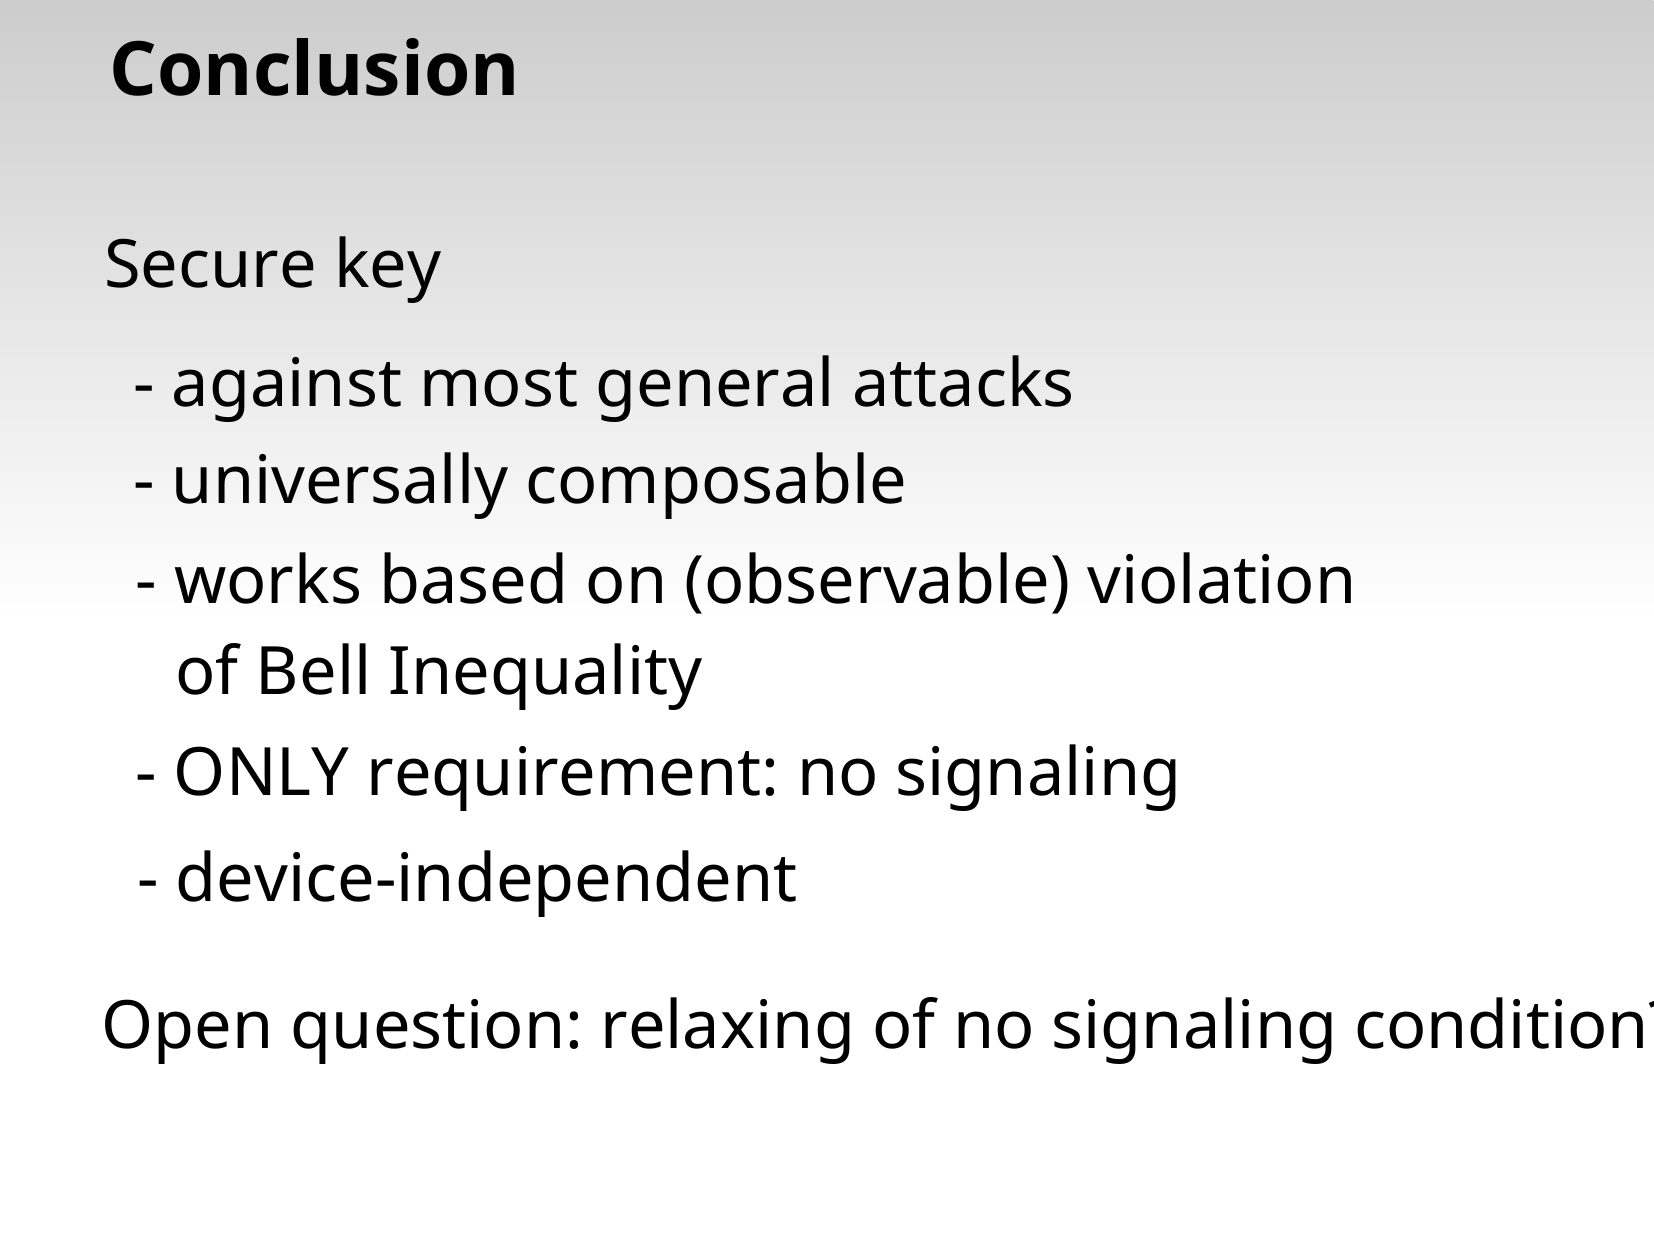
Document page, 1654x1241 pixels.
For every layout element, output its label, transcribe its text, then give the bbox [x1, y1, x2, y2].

text_box Secure key [89, 209, 467, 318]
text_box - works based on (observable) violation of Bell Inequality [120, 525, 1613, 726]
text_box - ONLY requirement: no signaling [120, 726, 1351, 826]
text_box - universally composable [118, 425, 897, 533]
text_box - against most general attacks [118, 327, 1091, 436]
text_box Open question: relaxing of no signaling condition? [86, 969, 1654, 1078]
text_box Conclusion [94, 7, 485, 128]
text_box - device-independent [122, 823, 863, 932]
